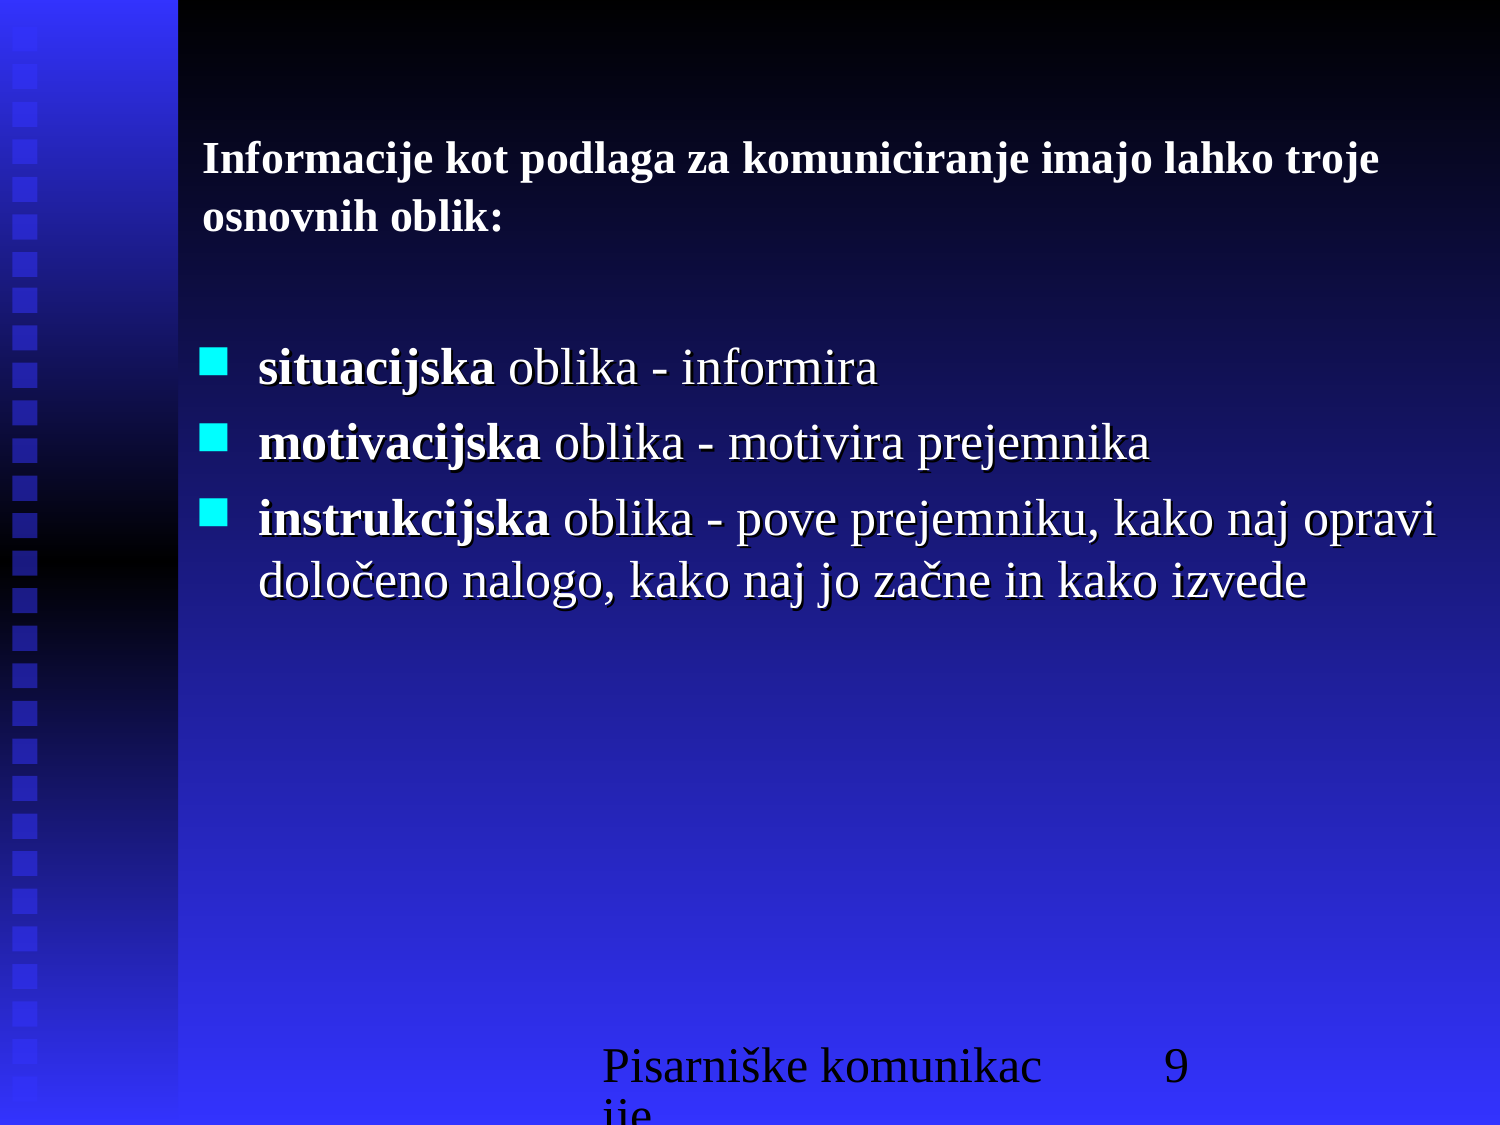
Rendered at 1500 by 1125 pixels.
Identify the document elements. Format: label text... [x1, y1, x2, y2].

title Informacije kot podlaga za komuniciranje imajo lahko troje osnovnih oblik: [187, 99, 1463, 288]
list situacijska oblika - informira motivacijska oblika - motivira prejemnika instrukcijska oblika - pove prejemniku, kako naj opravi določeno nalogo, kako naj jo začne in kako izvede [187, 324, 1463, 1001]
